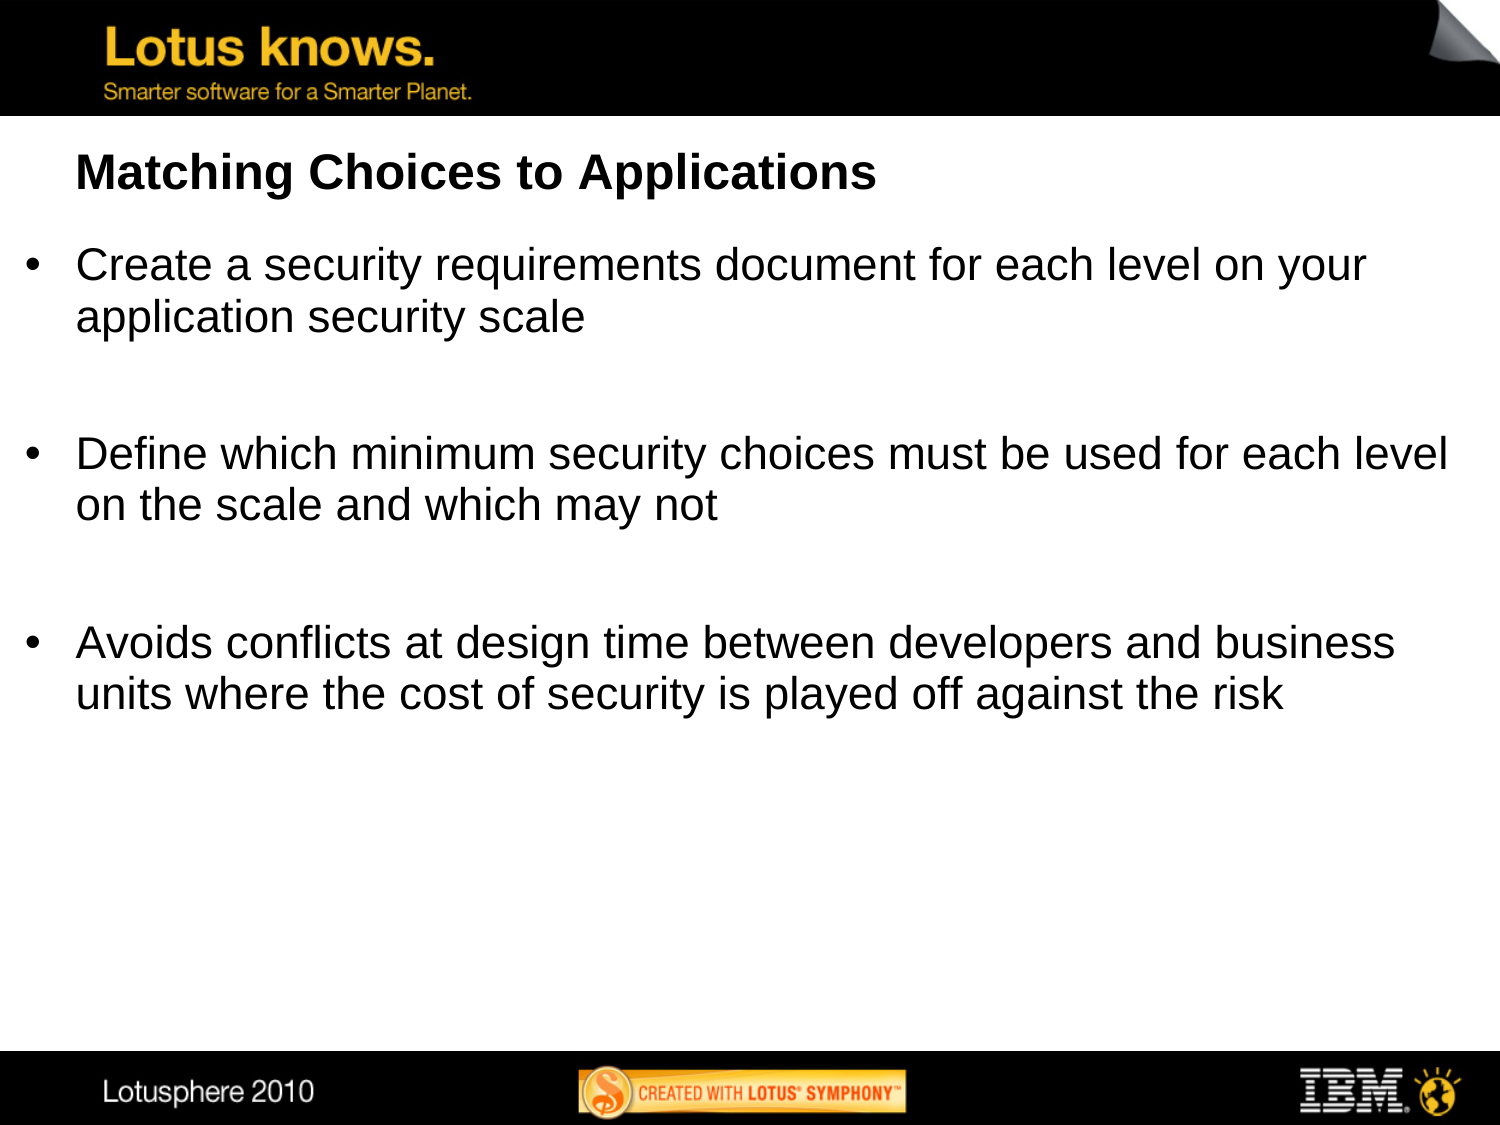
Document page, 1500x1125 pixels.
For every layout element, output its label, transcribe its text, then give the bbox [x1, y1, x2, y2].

list Create a security requirements document for each level on your application security scale Define which minimum security choices must be used for each level on the scale and which may not Avoids conflicts at design time between developers and business units where the cost of security is played off against the risk [24, 237, 1476, 1026]
picture [0, 0, 1500, 114]
title Matching Choices to Applications [74, 137, 1475, 200]
picture [0, 1053, 1500, 1125]
